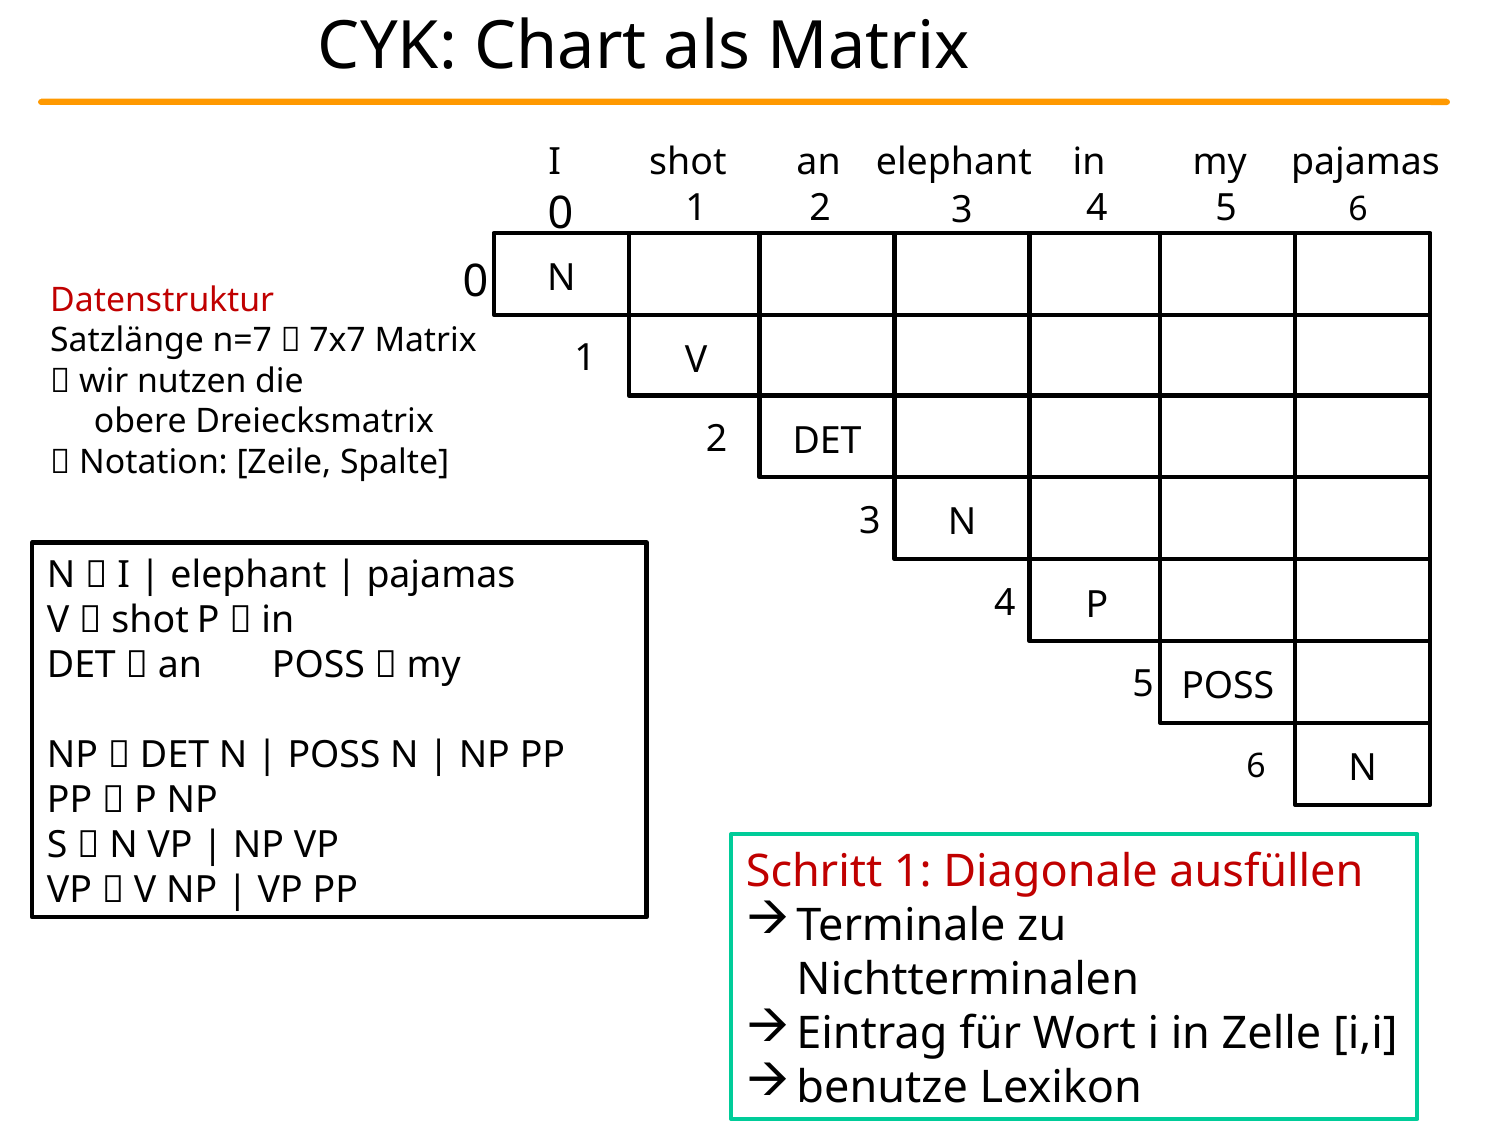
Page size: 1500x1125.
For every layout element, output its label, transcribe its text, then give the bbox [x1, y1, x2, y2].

text_box 3 [859, 495, 881, 541]
text_box P [1029, 559, 1160, 642]
text_box I [548, 137, 562, 183]
text_box 2 [809, 183, 831, 229]
text_box 0 [462, 251, 489, 270]
text_box an [796, 137, 841, 183]
text_box pajamas [1291, 137, 1440, 183]
text_box 2 [705, 413, 728, 459]
text_box elephant [875, 137, 1032, 183]
text_box shot [649, 137, 727, 183]
title CYK: Chart als Matrix [0, 0, 1288, 127]
text_box 5 [1132, 659, 1154, 705]
text_box N [493, 232, 628, 315]
text_box N [1294, 722, 1431, 805]
text_box Schritt 1: Diagonale ausfüllen Terminale zu Nichtterminalen Eintrag für Wort i in Zelle [i,i] benutze Lexikon [730, 834, 1418, 1119]
text_box 6 [1246, 743, 1276, 784]
text_box 4 [1086, 183, 1108, 229]
text_box 0 [547, 183, 574, 238]
text_box V [628, 314, 759, 396]
text_box 4 [994, 577, 1016, 623]
text_box 1 [685, 183, 707, 229]
text_box in [1072, 137, 1106, 183]
text_box DET [759, 395, 894, 478]
text_box Datenstruktur Satzlänge n=7  7x7 Matrix  wir nutzen die obere Dreiecksmatrix  Notation: [Zeile, Spalte] [35, 270, 504, 488]
text_box 3 [951, 185, 973, 231]
text_box elephant [933, 156, 945, 172]
text_box pajamas [1297, 156, 1309, 172]
text_box 1 [574, 332, 596, 379]
text_box [628, 232, 1431, 722]
text_box POSS [1160, 641, 1295, 724]
text_box N  I | elephant | pajamas V  shot P  in DET  an POSS  my NP  DET N | POSS N | NP PP PP  P NP S  N VP | NP VP VP  V NP | VP PP [32, 542, 647, 918]
text_box N [894, 477, 1029, 560]
text_box 5 [1215, 183, 1237, 229]
text_box 6 [1348, 186, 1378, 228]
text_box my [1192, 137, 1247, 183]
